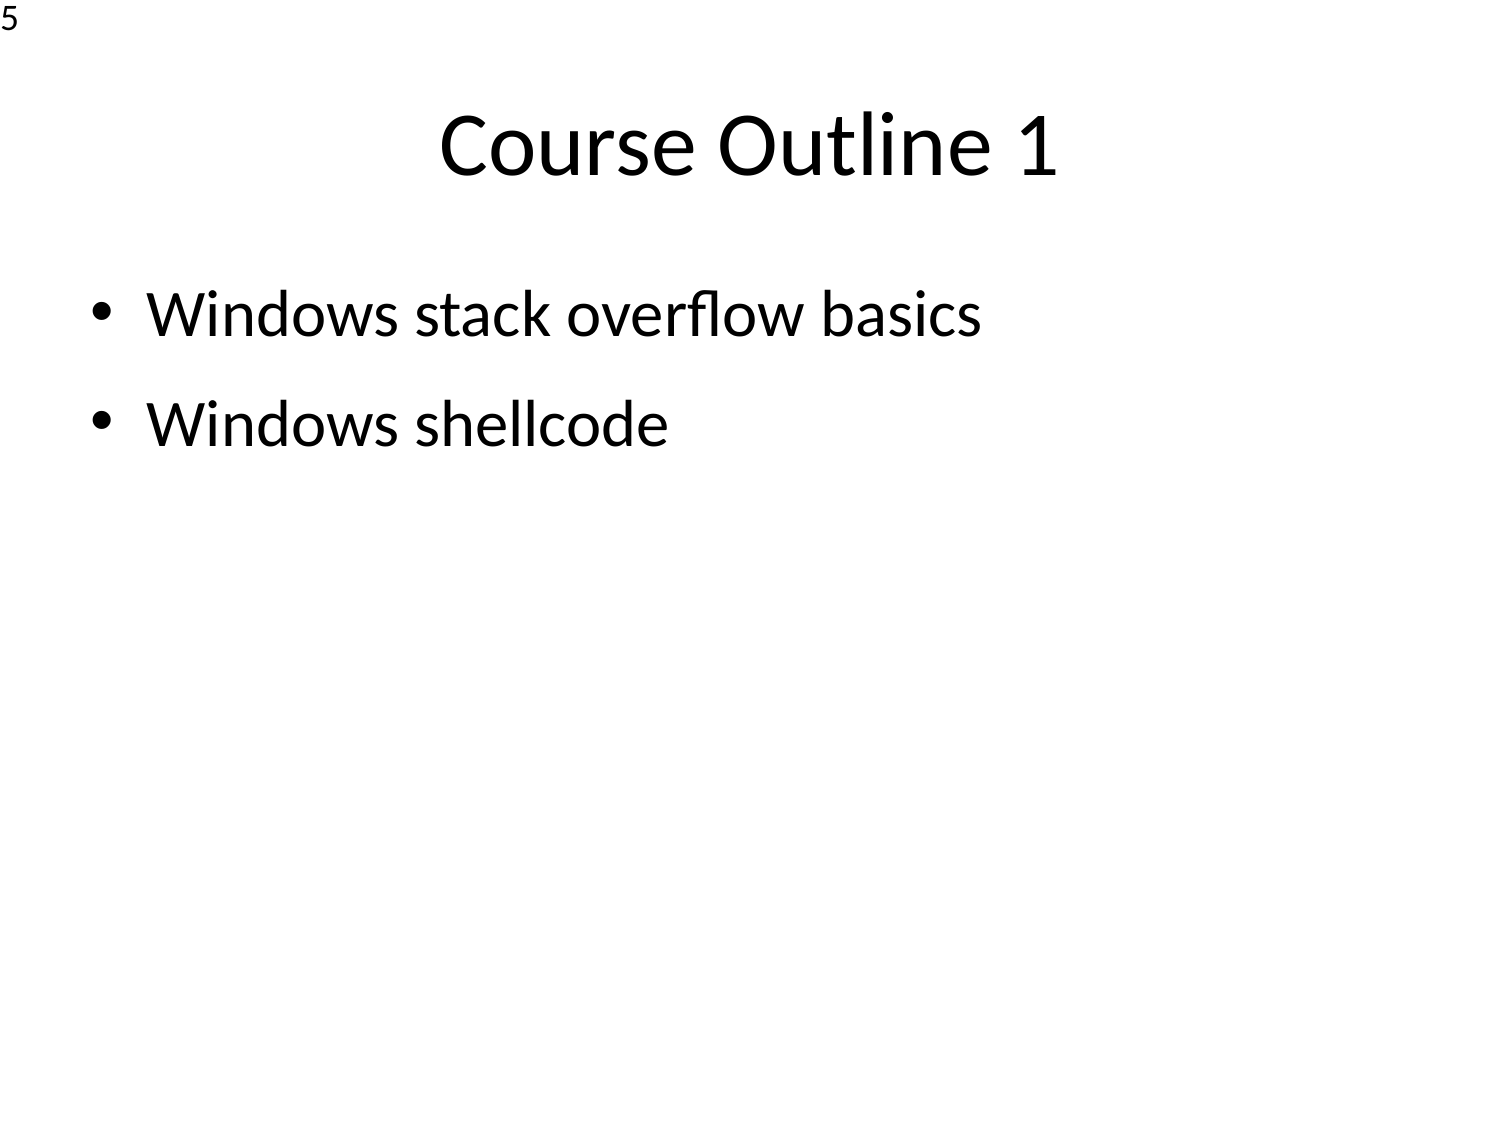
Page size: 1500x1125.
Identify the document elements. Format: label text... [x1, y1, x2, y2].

list Windows stack overflow basics Windows shellcode [75, 262, 1425, 1063]
title Course Outline 1 [75, 45, 1425, 233]
